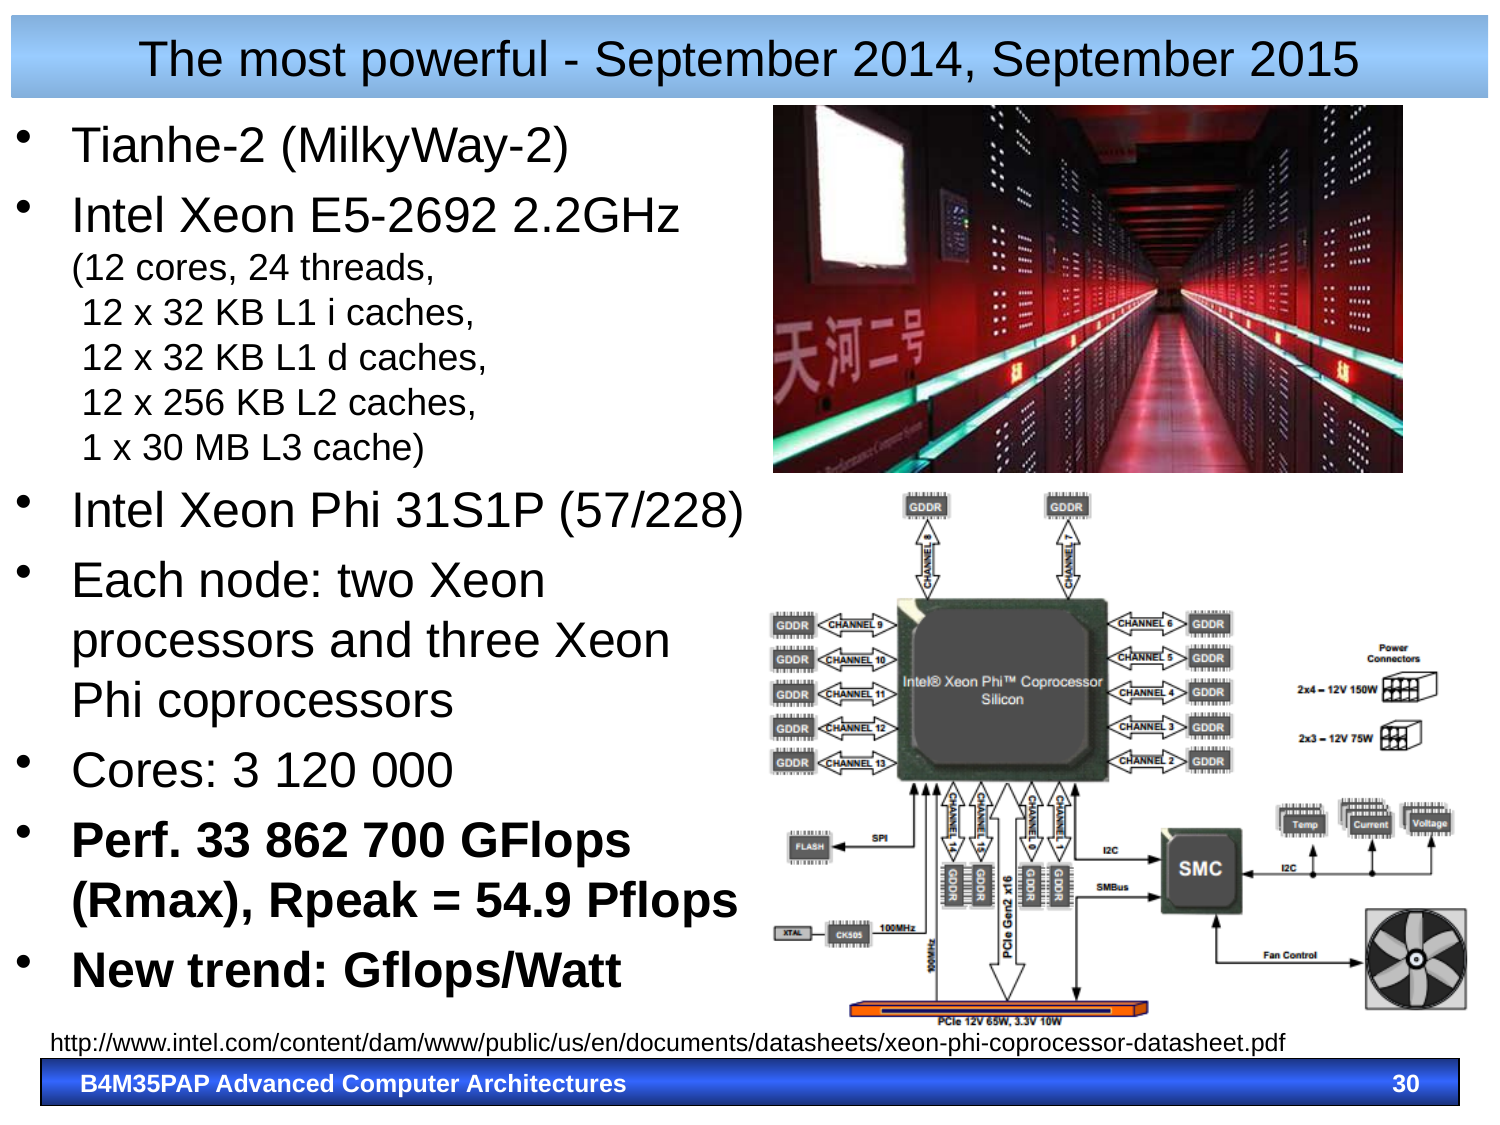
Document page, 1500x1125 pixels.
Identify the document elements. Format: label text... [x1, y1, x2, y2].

text_box Tianhe-2 (MilkyWay-2) Intel Xeon E5-2692 2.2GHz (12 cores, 24 threads, 12 x 32 KB L1 i caches, 12 x 32 KB L1 d caches, 12 x 256 KB L2 caches, 1 x 30 MB L3 cache) Intel Xeon Phi 31S1P (57/228) Each node: two Xeon processors and three Xeon Phi coprocessors Cores: 3 120 000 Perf. 33 862 700 GFlops (Rmax), Rpeak = 54.9 Pflops New trend: Gflops/Watt [0, 105, 762, 1043]
picture [773, 105, 1403, 473]
picture [761, 480, 1470, 1019]
title The most powerful - September 2014, September 2015 [11, 15, 1489, 98]
text_box http://www.intel.com/content/dam/www/public/us/en/documents/datasheets/xeon-phi-coprocessor-datasheet.pdf [35, 1019, 1500, 1065]
